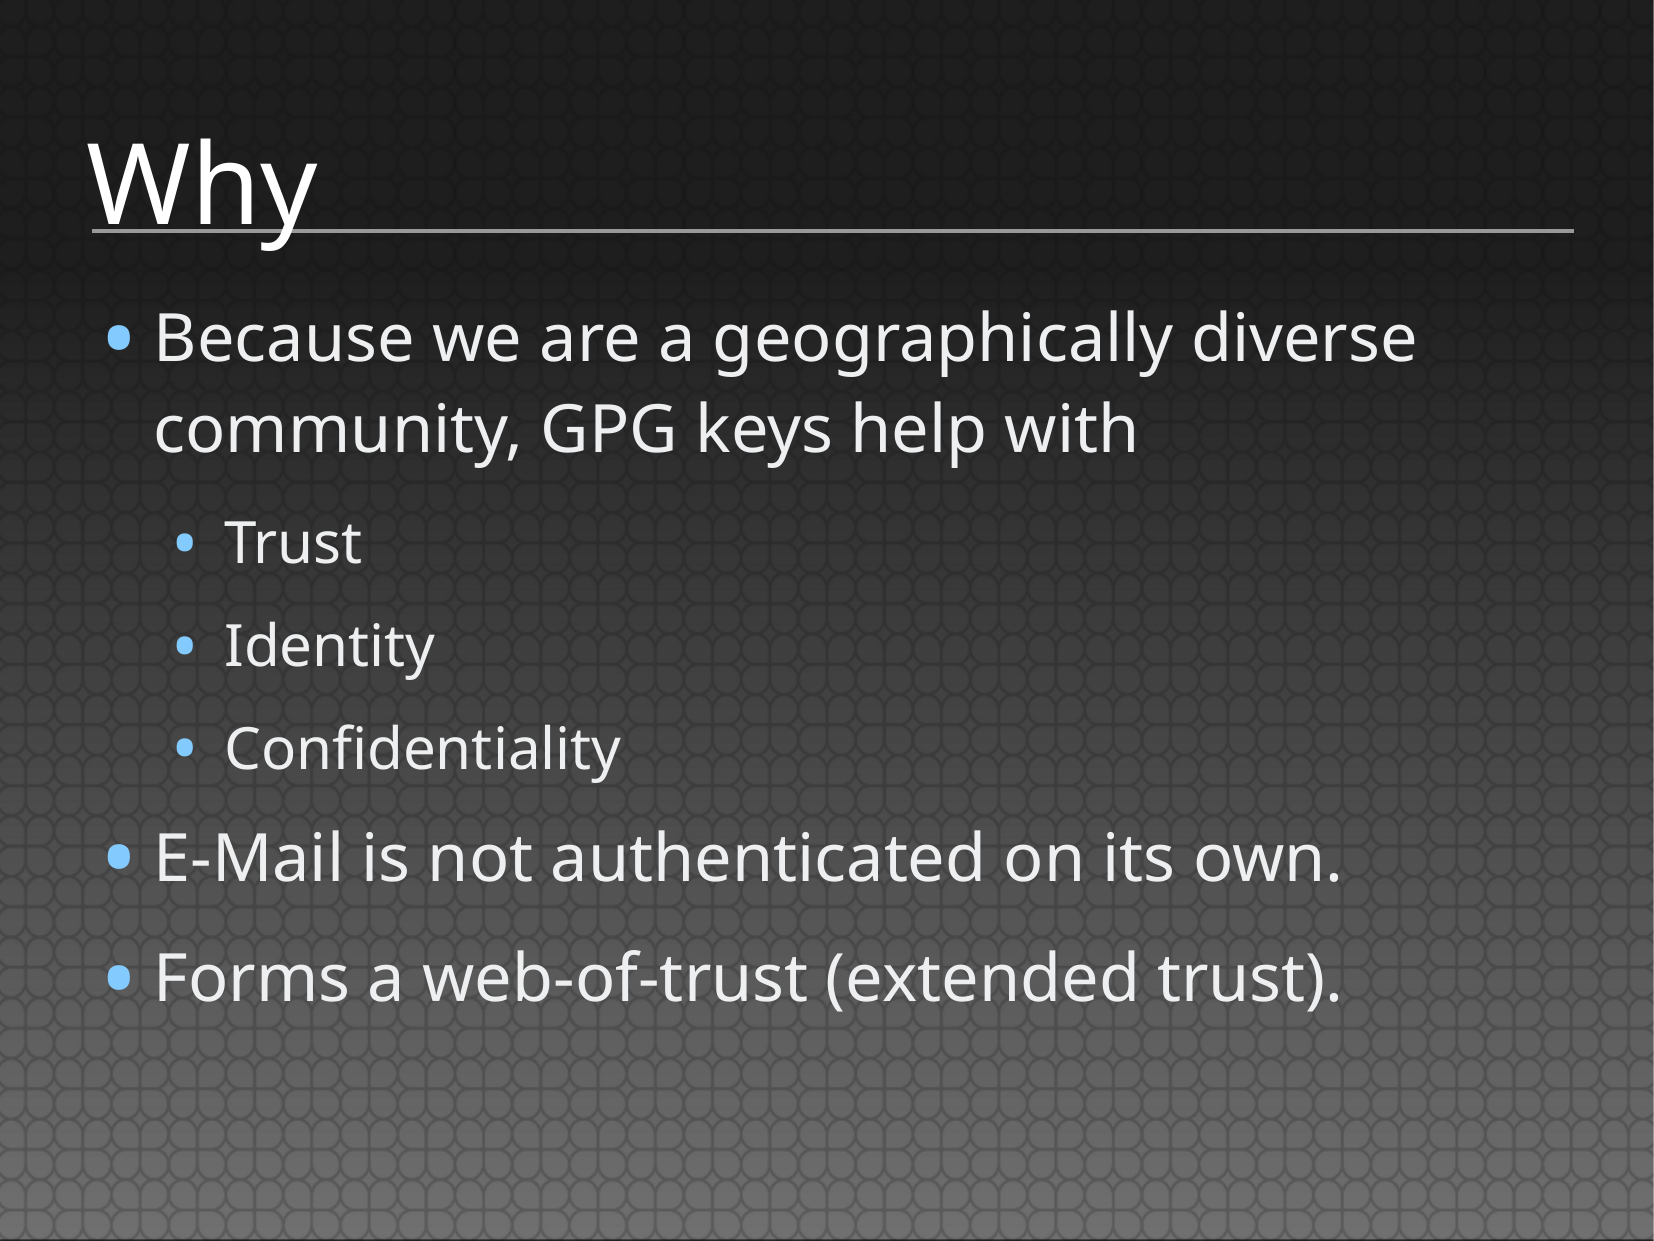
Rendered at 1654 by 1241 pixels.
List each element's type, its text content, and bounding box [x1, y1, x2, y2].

list Because we are a geographically diverse community, GPG keys help with Trust Identity Confidentiality E-Mail is not authenticated on its own. Forms a web-of-trust (extended trust). [82, 290, 1571, 1094]
title Why [86, 84, 1576, 277]
picture [0, 0, 1654, 1241]
